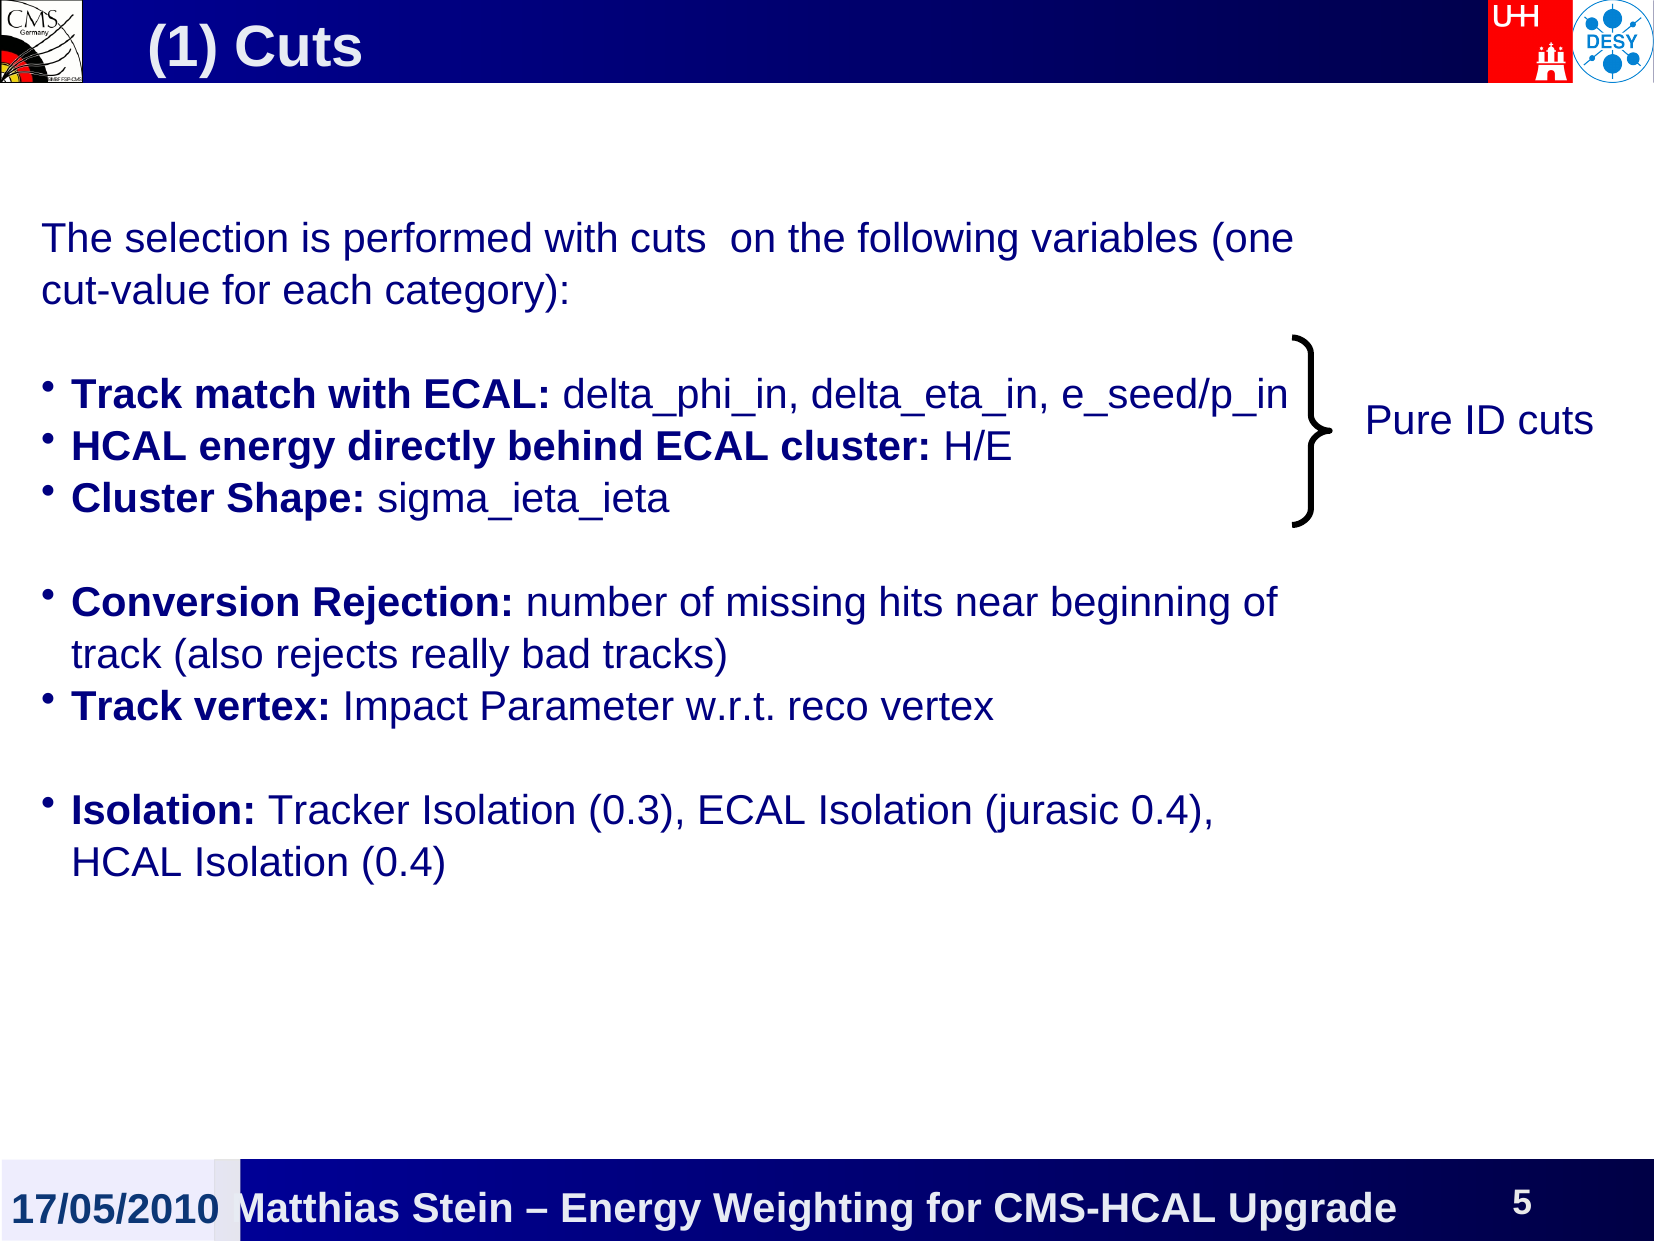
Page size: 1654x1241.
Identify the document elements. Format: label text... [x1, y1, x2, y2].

text_box Pure ID cuts [1350, 383, 1610, 451]
picture [0, 0, 83, 83]
title (1) Cuts [147, 4, 1477, 78]
picture [1488, 0, 1654, 83]
text_box The selection is performed with cuts on the following variables (one cut-value for each category): Track match with ECAL: delta_phi_in, delta_eta_in, e_seed/p_in HCAL energy directly behind ECAL cluster: H/E Cluster Shape: sigma_ieta_ieta Conversion Rejection: number of missing hits near beginning of track (also rejects really bad tracks) Track vertex: Impact Parameter w.r.t. reco vertex Isolation: Tracker Isolation (0.3), ECAL Isolation (jurasic 0.4), HCAL Isolation (0.4) [26, 201, 1313, 893]
